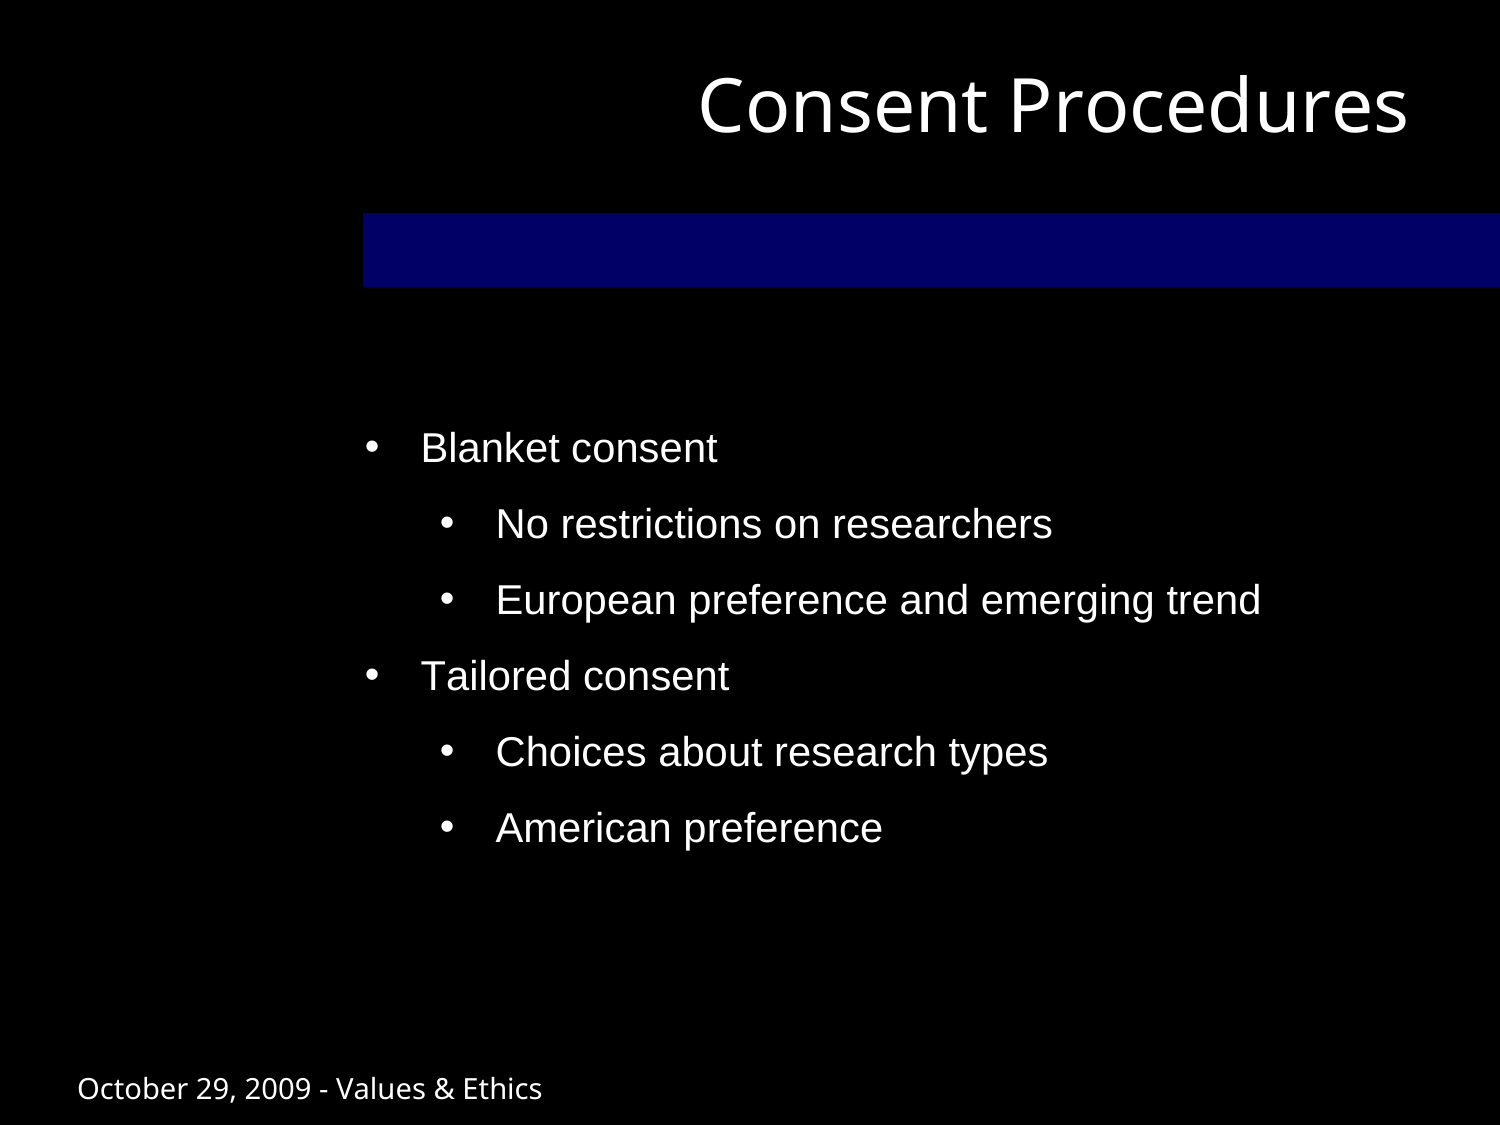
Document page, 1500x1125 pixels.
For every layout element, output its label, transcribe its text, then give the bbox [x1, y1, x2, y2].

text_box Consent Procedures [349, 49, 1426, 156]
text_box Blanket consent No restrictions on researchers European preference and emerging trend Tailored consent Choices about research types American preference [349, 337, 1426, 860]
text_box October 29, 2009 - Values & Ethics [62, 1062, 638, 1113]
text_box [362, 212, 1500, 288]
